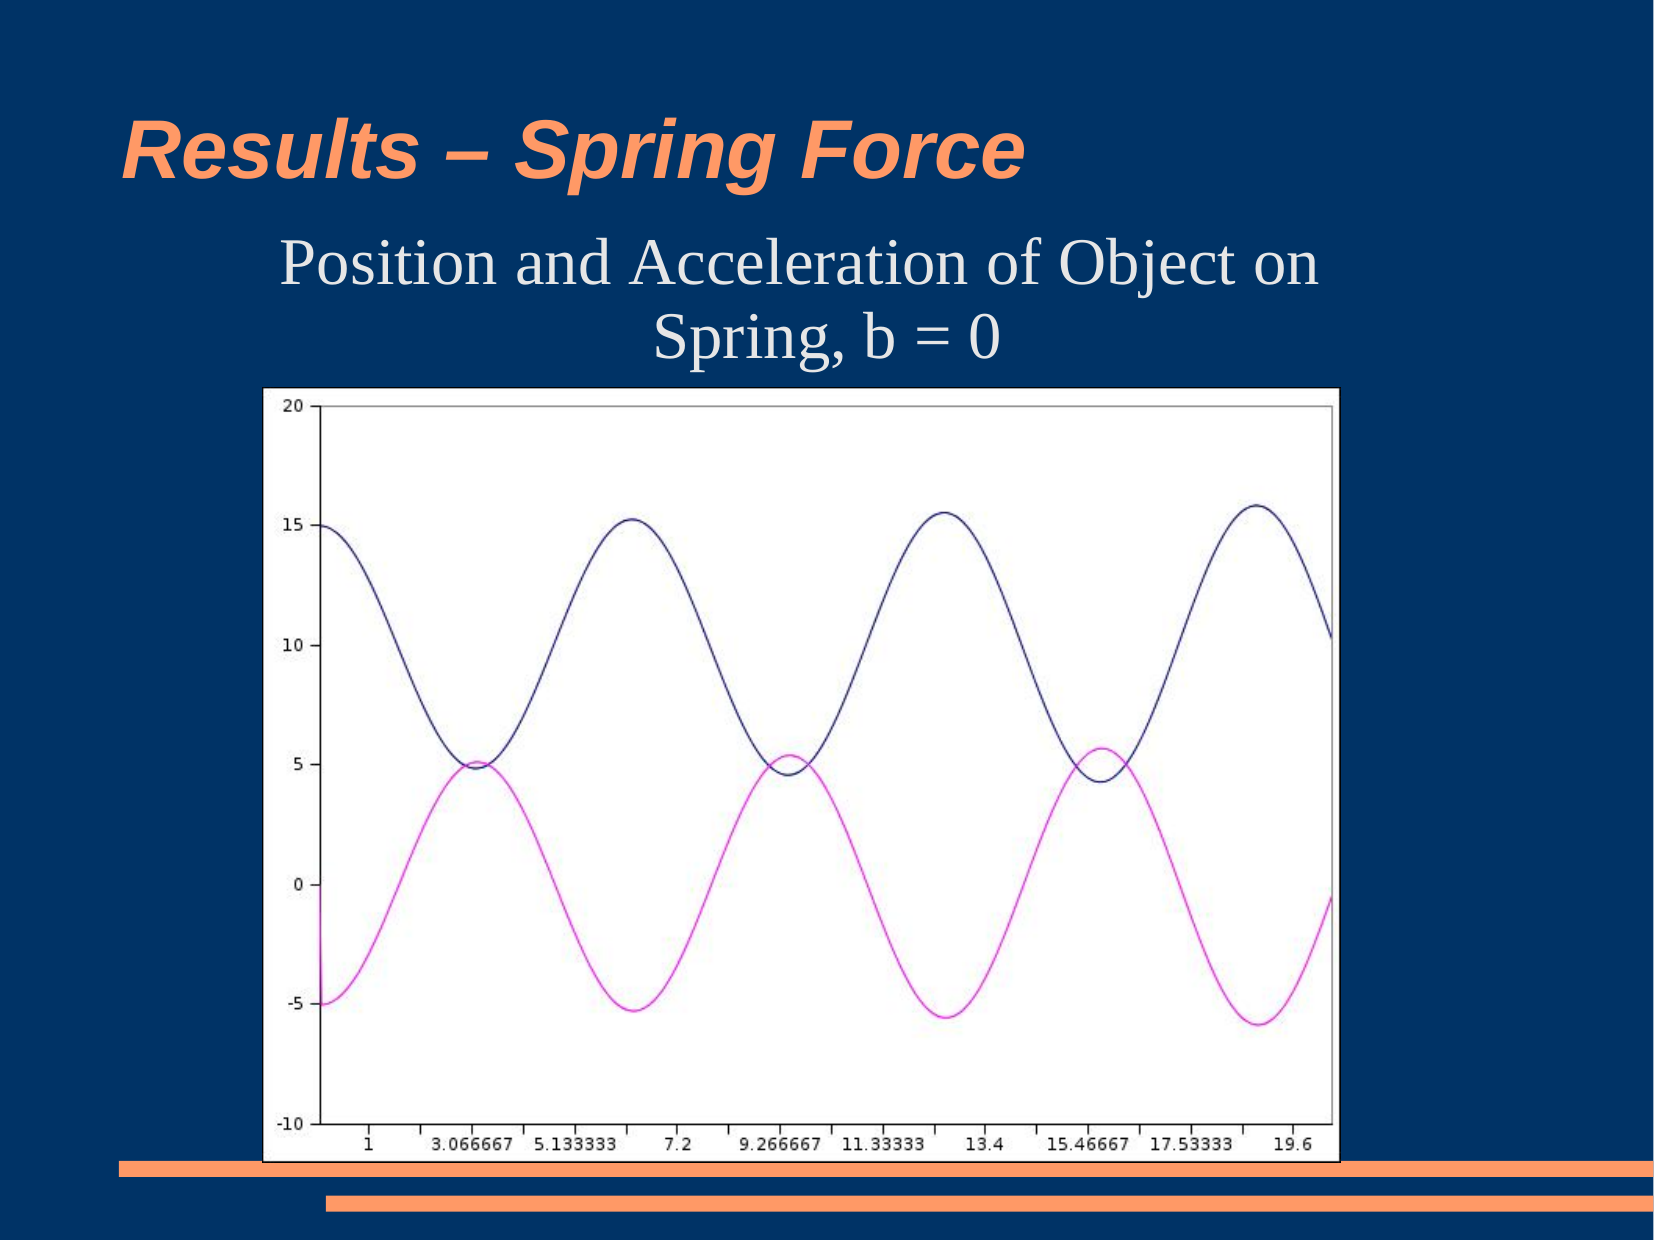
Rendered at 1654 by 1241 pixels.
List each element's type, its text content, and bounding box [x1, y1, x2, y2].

list Position and Acceleration of Object on Spring, b = 0 [234, 225, 1351, 391]
picture [262, 391, 1341, 1163]
title Results – Spring Force [121, 46, 1534, 254]
